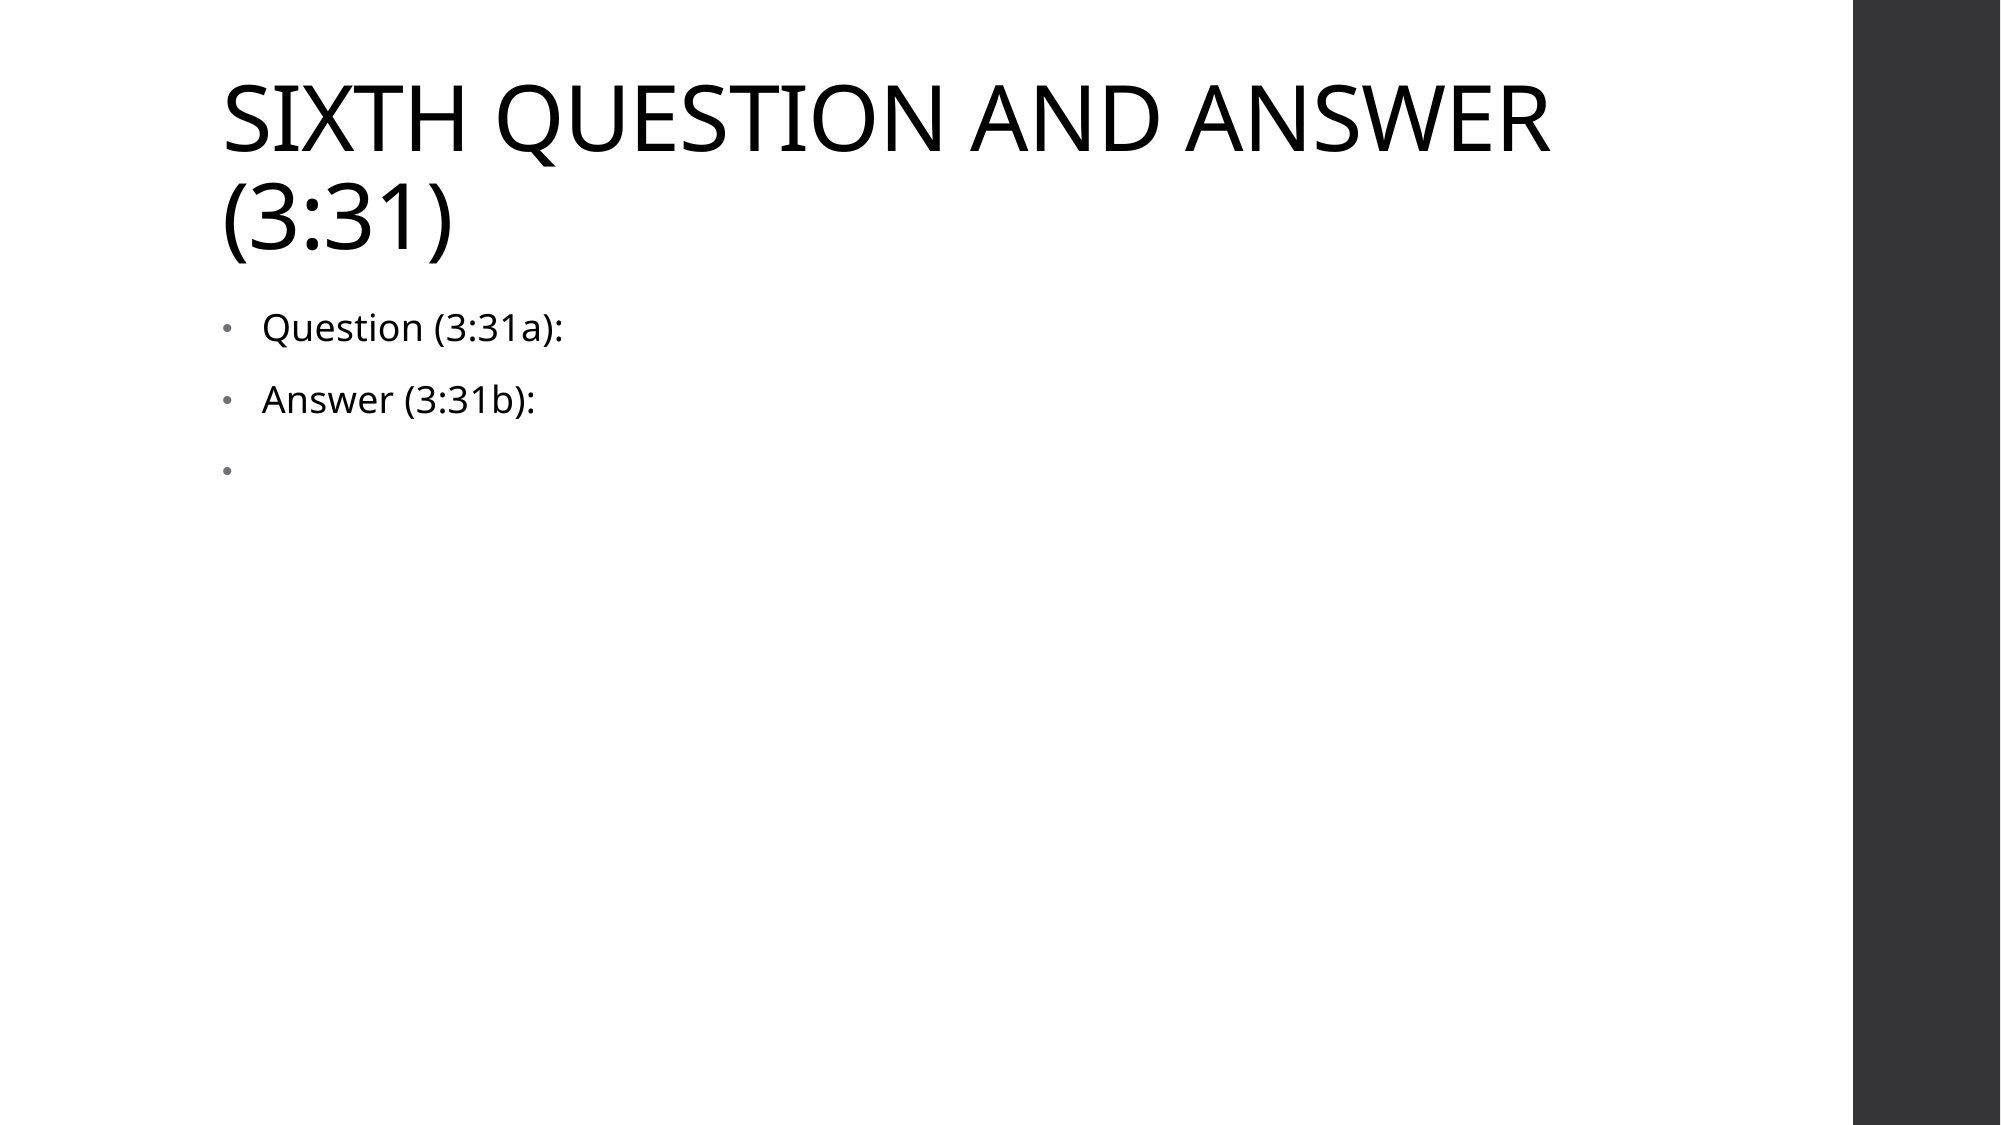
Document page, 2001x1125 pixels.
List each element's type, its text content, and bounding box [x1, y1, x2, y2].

title SIXTH QUESTION AND ANSWER (3:31) [206, 60, 1797, 278]
list Question (3:31a): Answer (3:31b): [206, 299, 1617, 1014]
